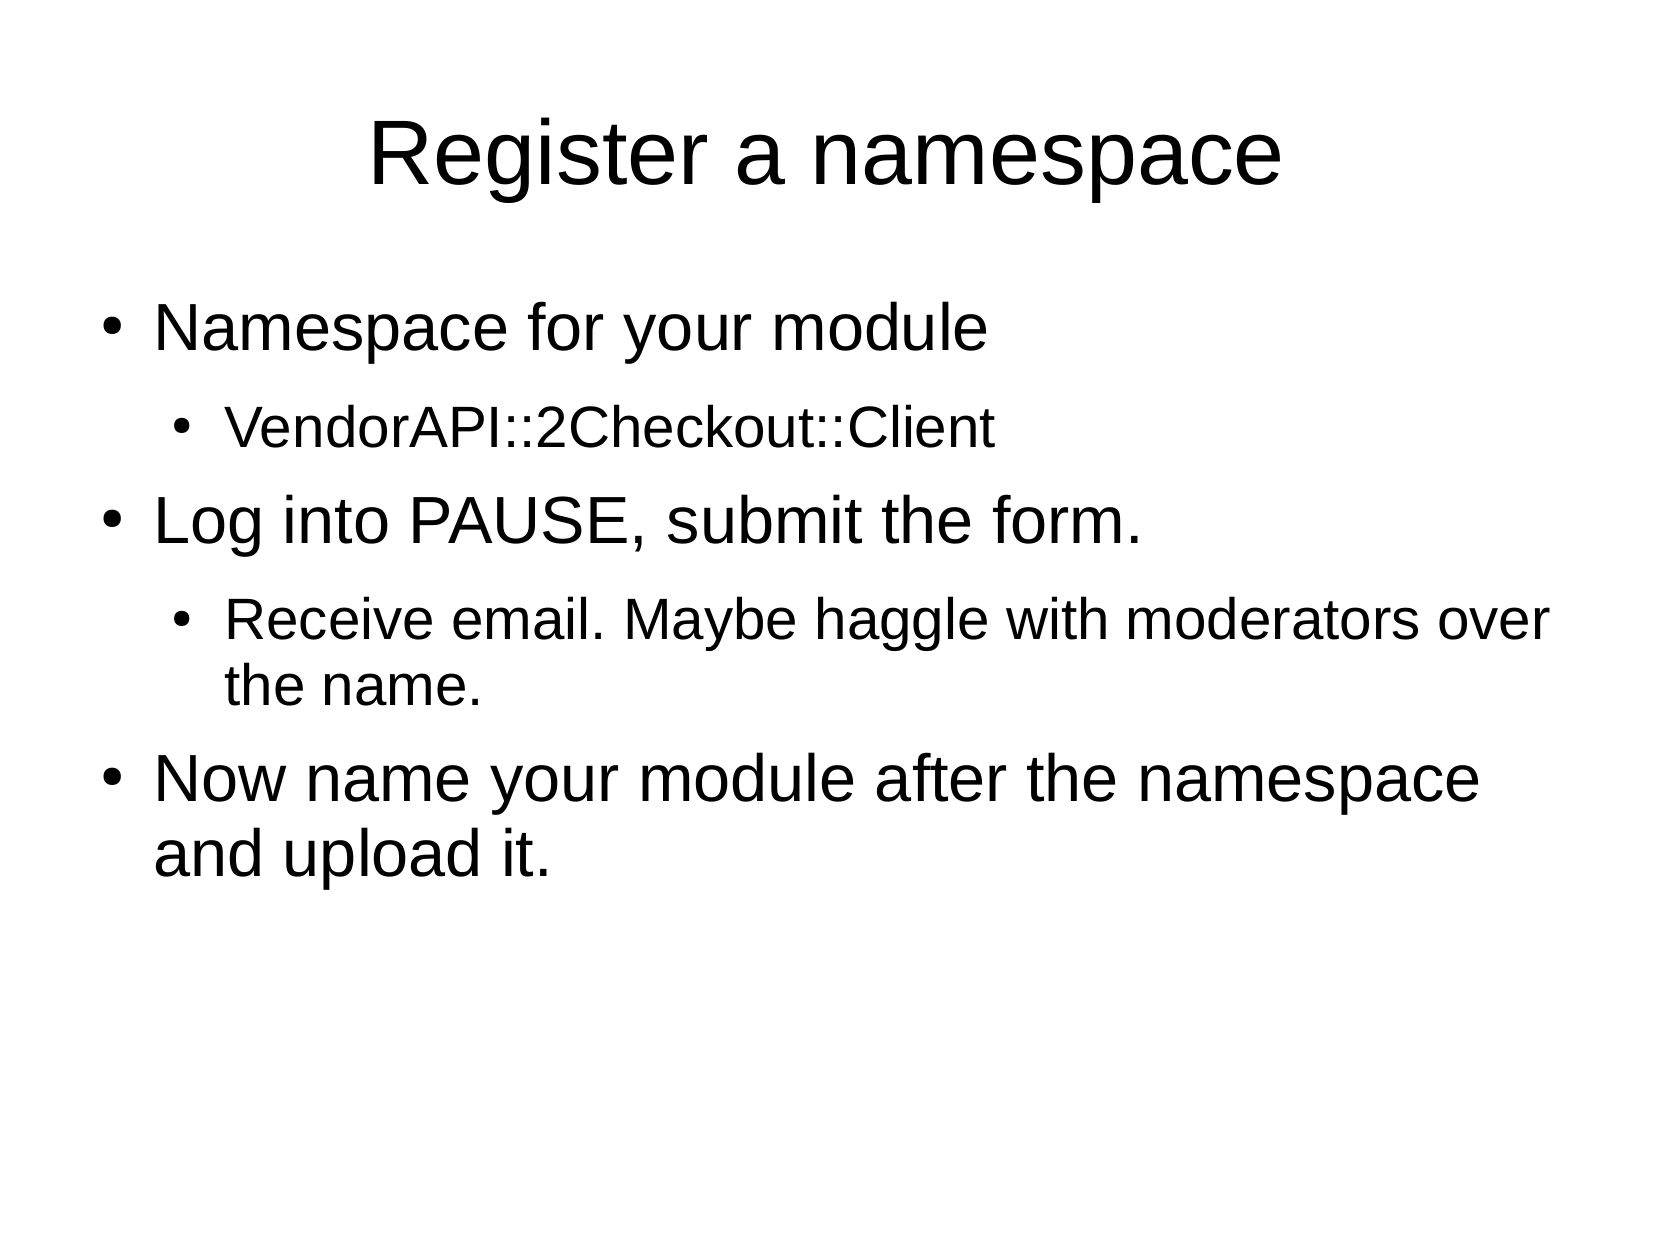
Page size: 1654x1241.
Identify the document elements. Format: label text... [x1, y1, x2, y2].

list Namespace for your module VendorAPI::2Checkout::Client Log into PAUSE, submit the form. Receive email. Maybe haggle with moderators over the name. Now name your module after the namespace and upload it. [82, 290, 1571, 1109]
title Register a namespace [82, 49, 1571, 257]
